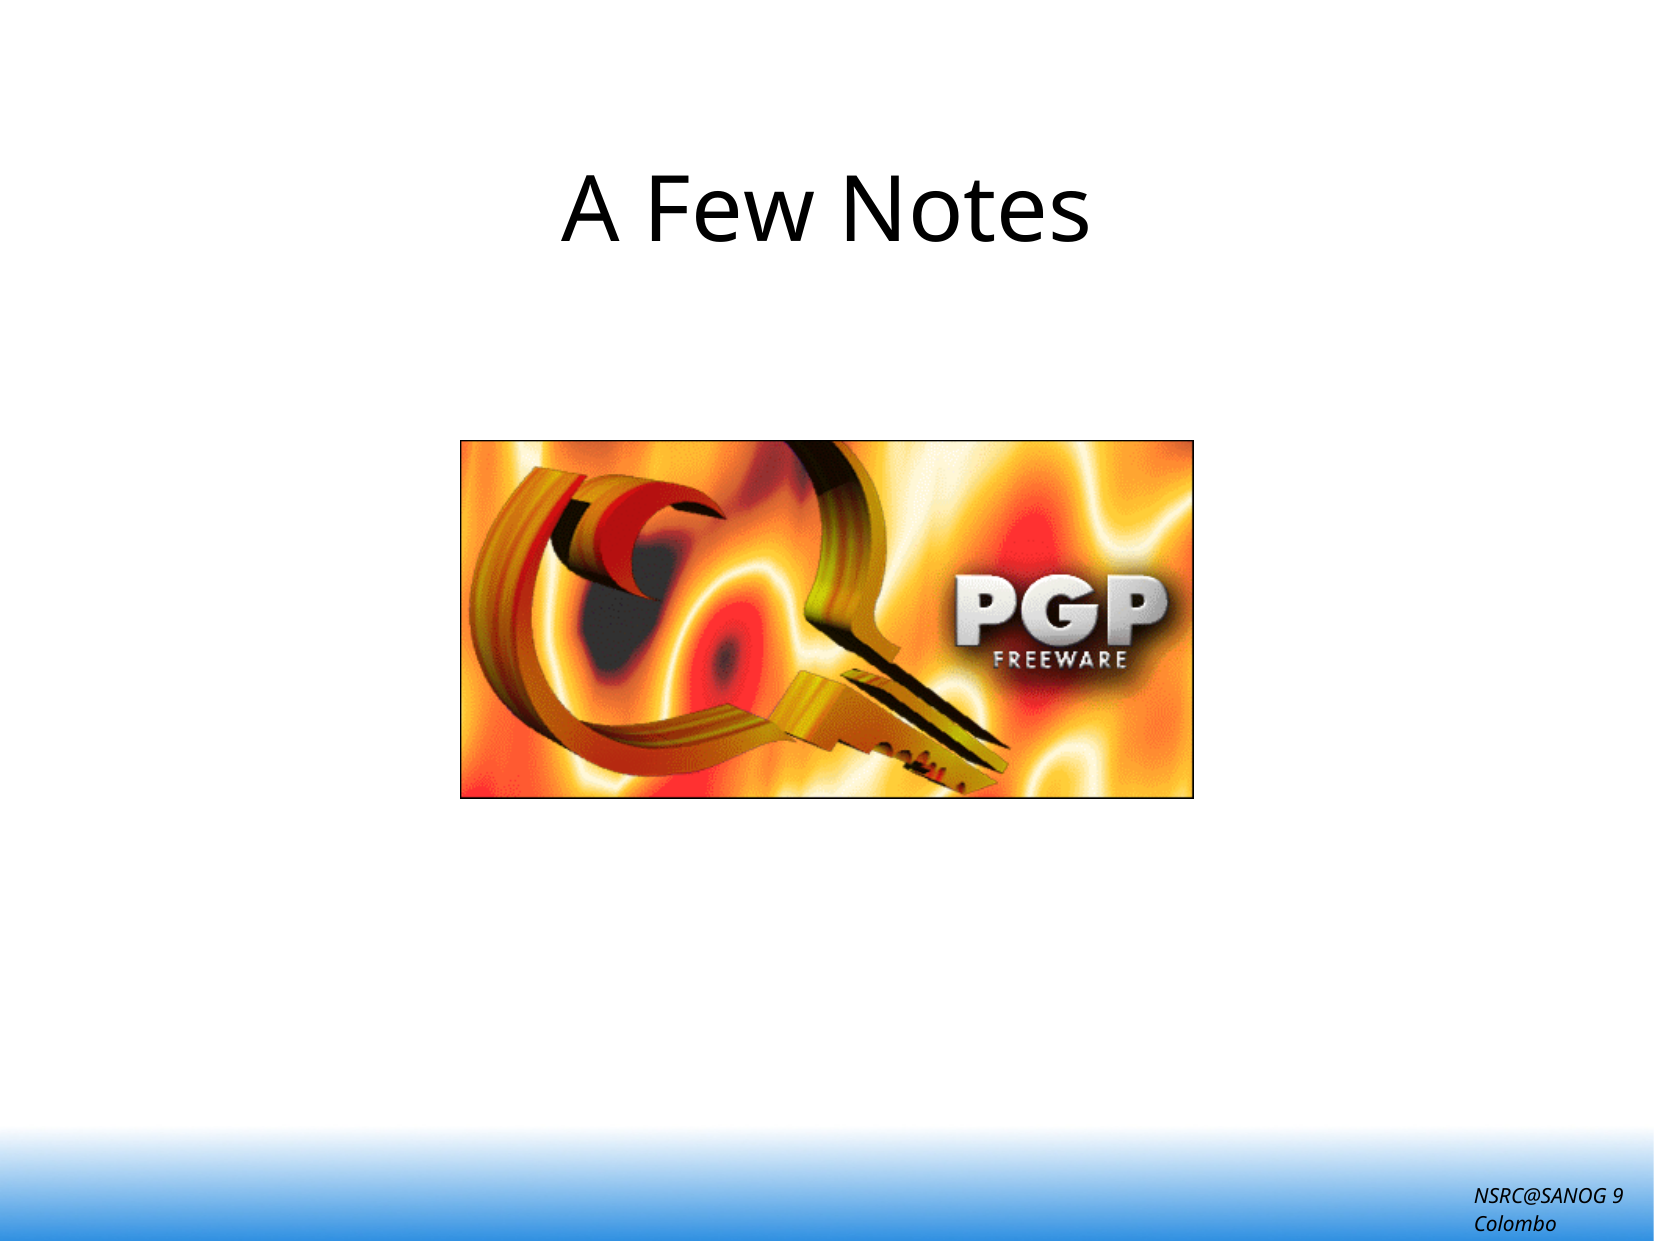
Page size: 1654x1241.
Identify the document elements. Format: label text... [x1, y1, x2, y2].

title A Few Notes [121, 102, 1534, 310]
picture [460, 440, 1194, 799]
picture [0, 1124, 1654, 1241]
